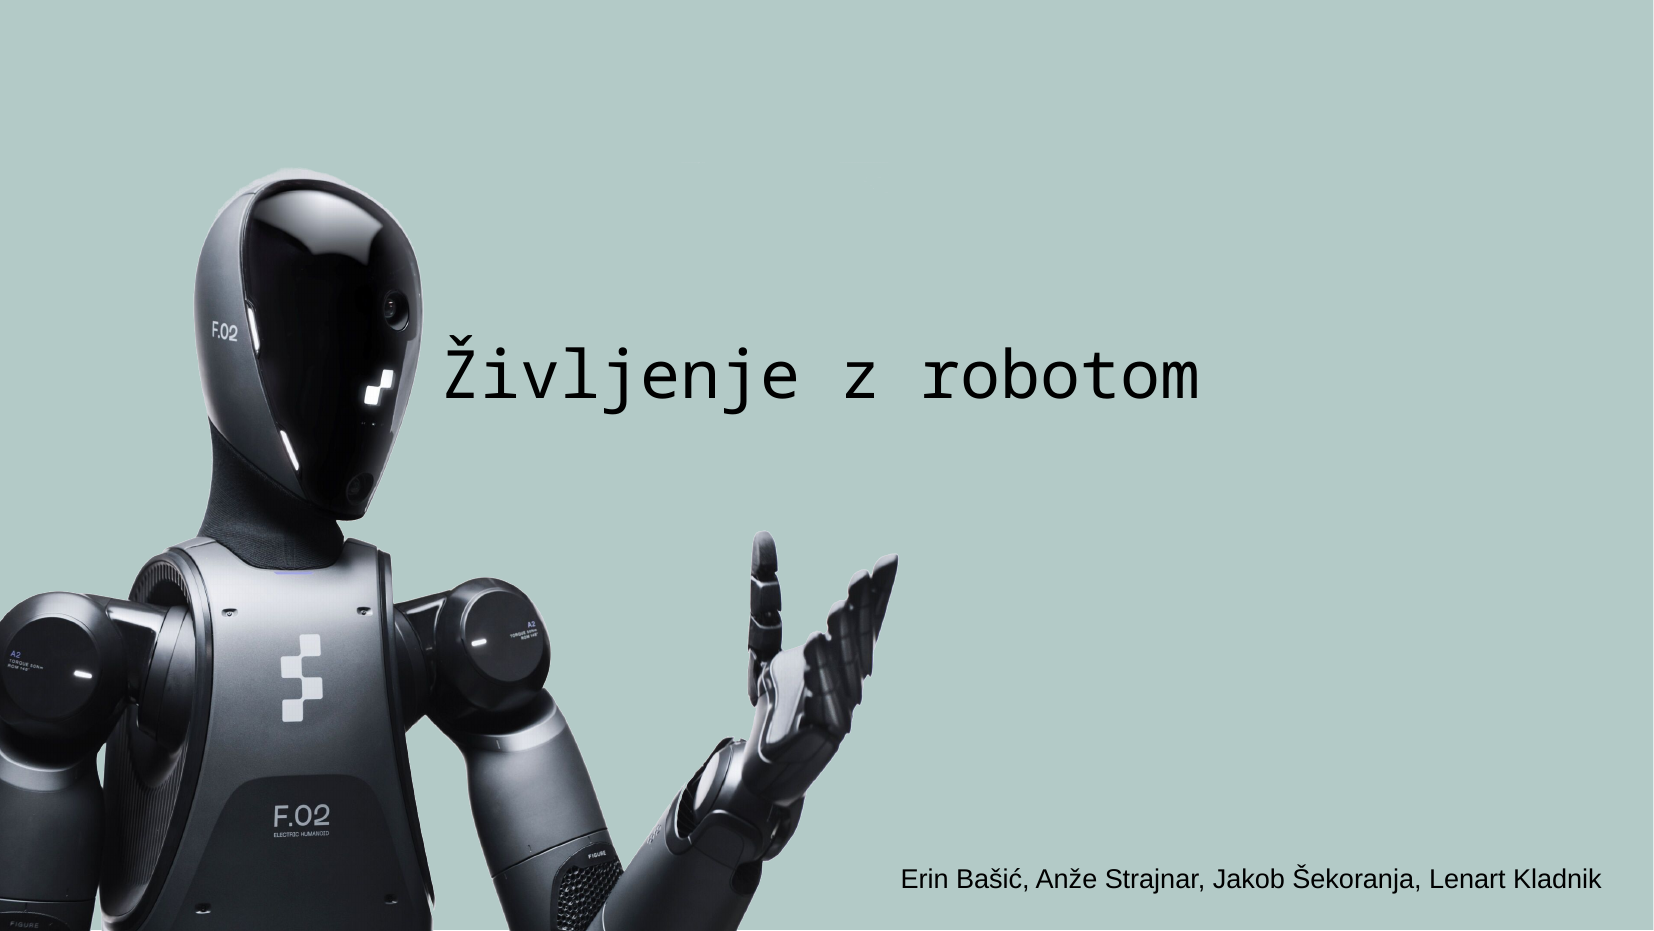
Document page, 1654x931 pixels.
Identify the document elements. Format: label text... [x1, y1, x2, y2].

picture [0, 162, 975, 931]
text_box Erin Bašić, Anže Strajnar, Jakob Šekoranja, Lenart Kladnik [975, 856, 1625, 902]
title Življenje z robotom [975, 295, 1565, 451]
